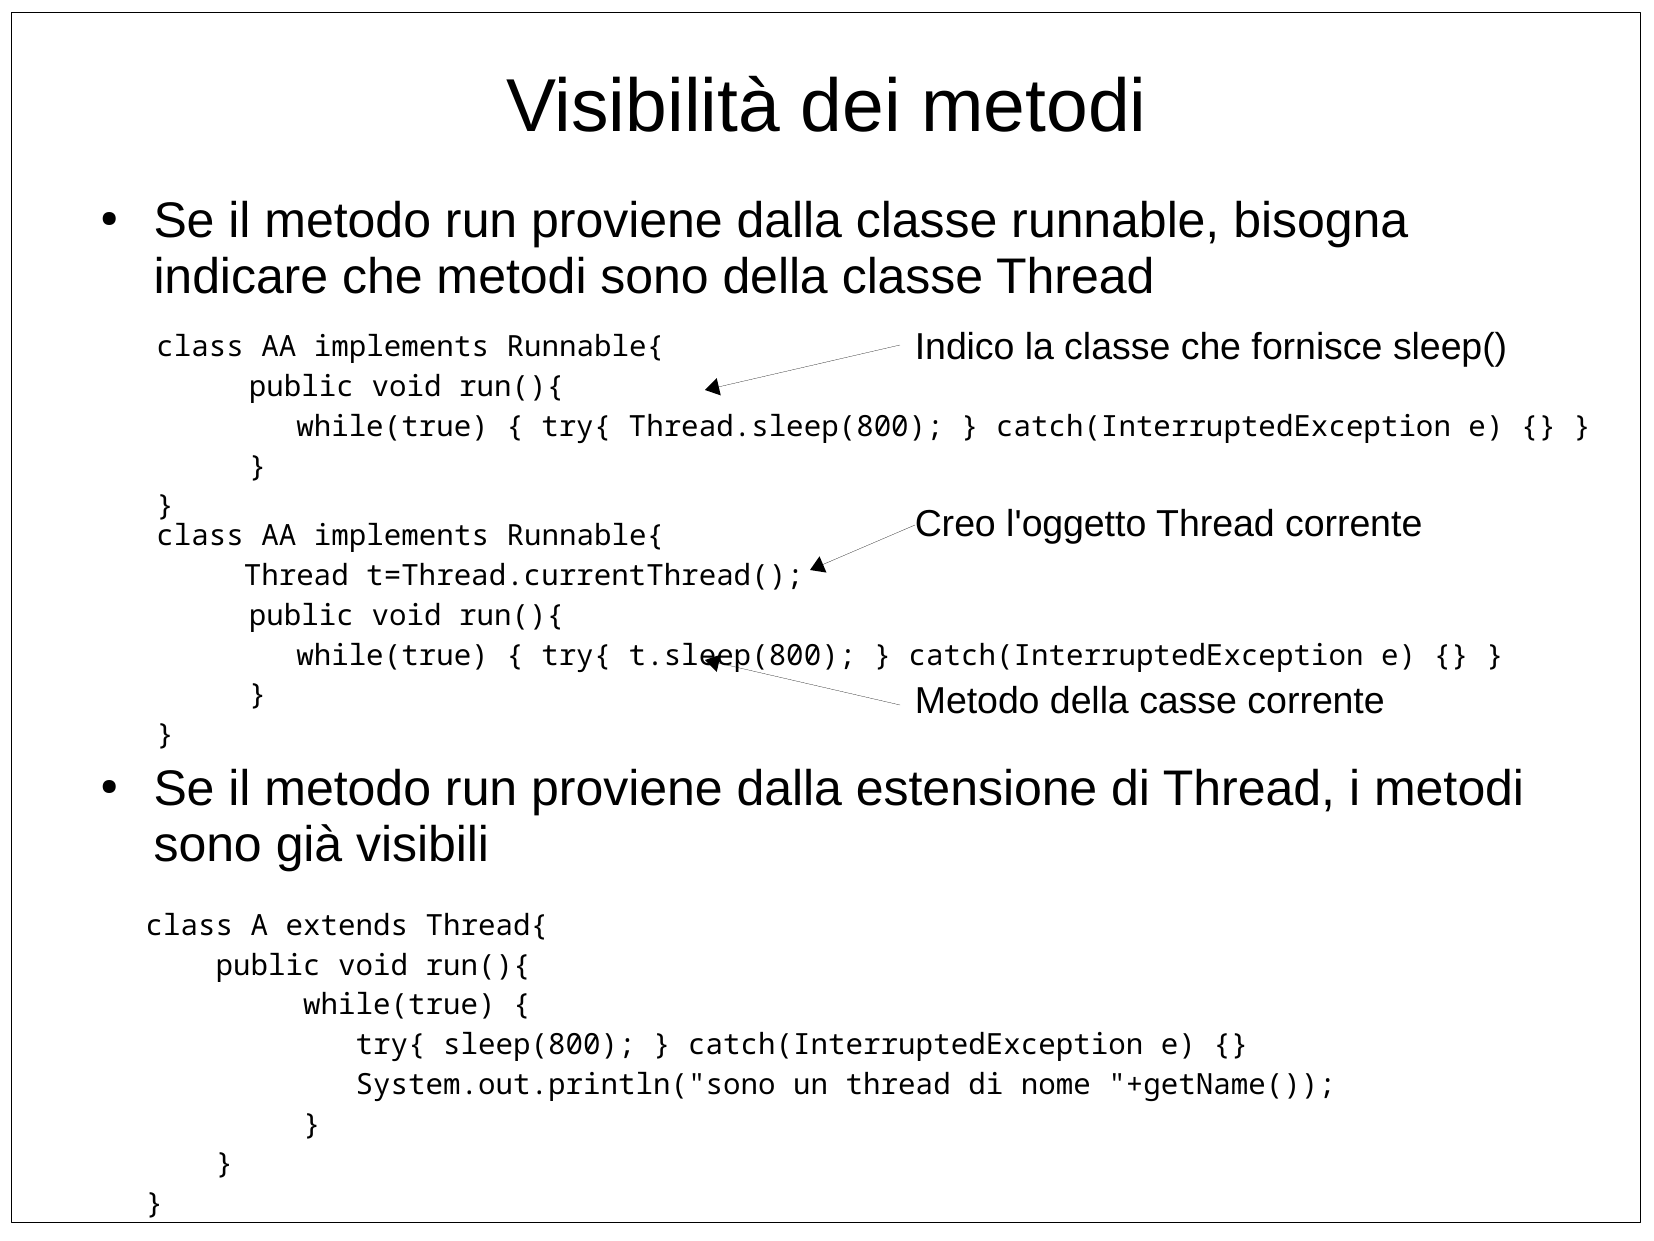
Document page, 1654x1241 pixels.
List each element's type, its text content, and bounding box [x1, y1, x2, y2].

text_box class AA implements Runnable{ public void run(){ while(true) { try{ Thread.sleep(800); } catch(InterruptedException e) {} } } } [141, 318, 1654, 504]
text_box Indico la classe che fornisce sleep() [900, 318, 1538, 376]
title Visibilità dei metodi [82, 2, 1571, 210]
text_box Metodo della casse corrente [900, 672, 1538, 730]
list Se il metodo run proviene dalla classe runnable, bisogna indicare che metodi sono della classe Thread Se il metodo run proviene dalla estensione di Thread, i metodi sono già visibili [82, 192, 1538, 1093]
text_box class A extends Thread{ public void run(){ while(true) { try{ sleep(800); } catch(InterruptedException e) {} System.out.println("sono un thread di nome "+getName()); } } } [130, 896, 1654, 1184]
text_box class AA implements Runnable{ Thread t=Thread.currentThread(); public void run(){ while(true) { try{ t.sleep(800); } catch(InterruptedException e) {} } } } [141, 507, 1654, 727]
text_box Creo l'oggetto Thread corrente [900, 495, 1538, 553]
